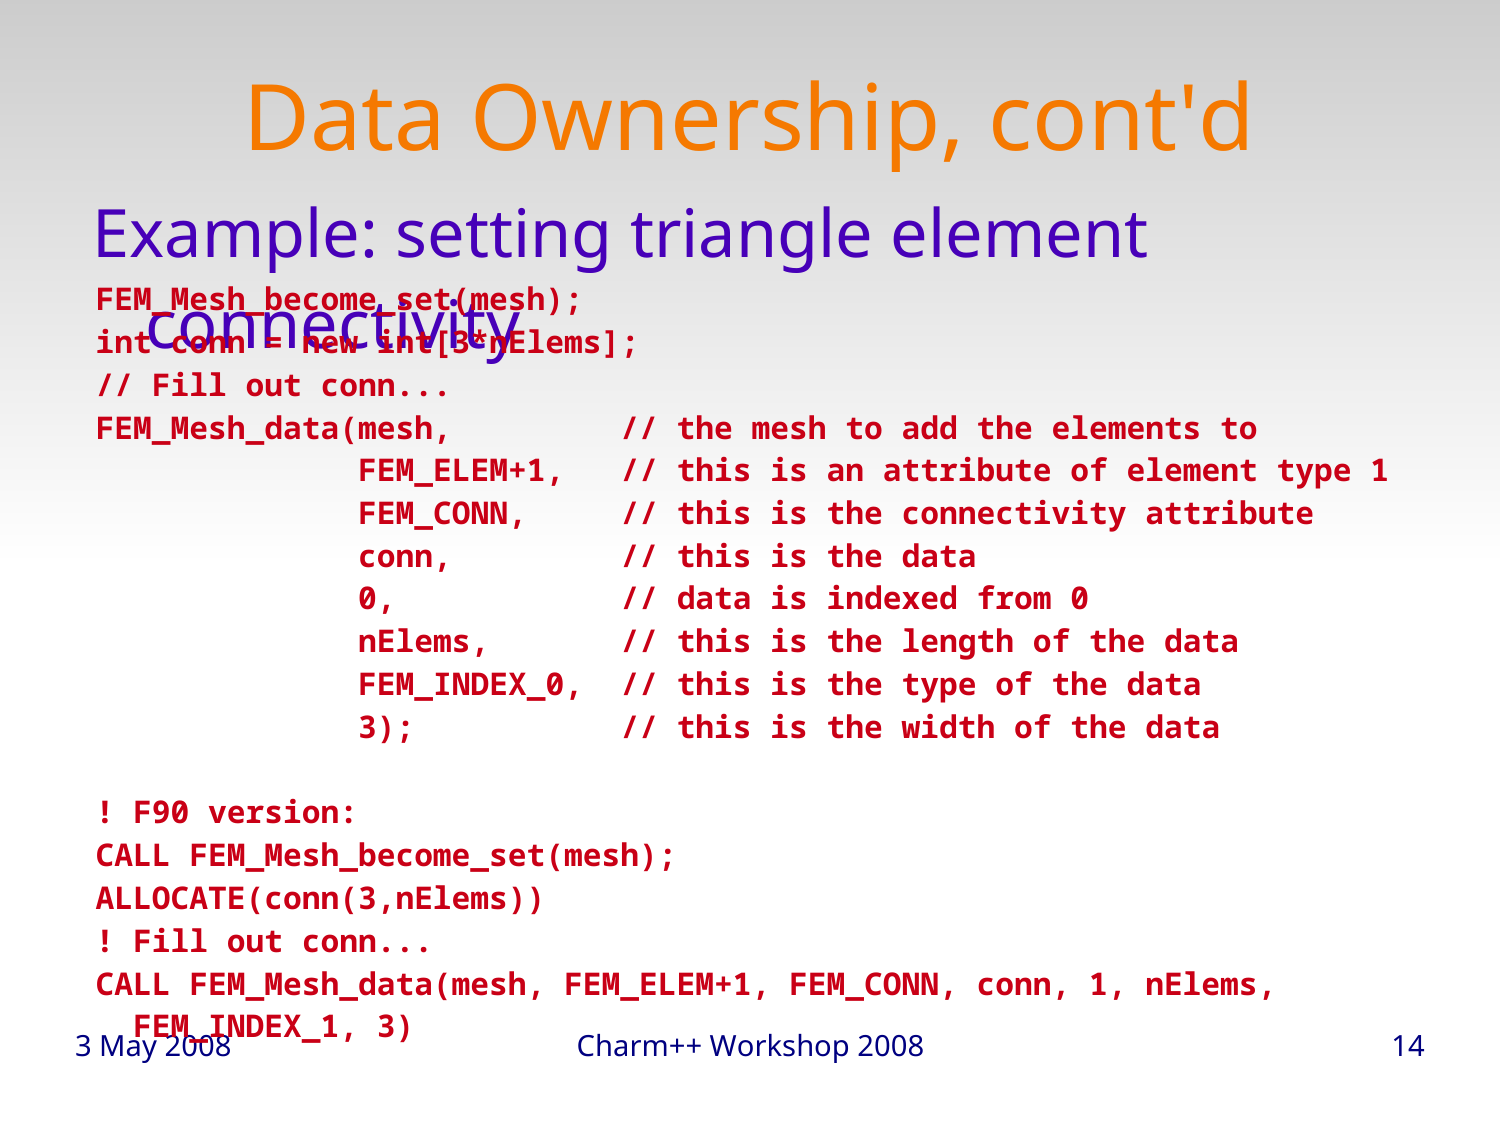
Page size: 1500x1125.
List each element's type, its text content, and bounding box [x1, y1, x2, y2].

list Example: setting triangle element connectivity [75, 186, 1425, 972]
text_box FEM_Mesh_become_set(mesh); int conn = new int[3*nElems]; // Fill out conn... FEM_Mesh_data(mesh, // the mesh to add the elements to FEM_ELEM+1, // this is an attribute of element type 1 FEM_CONN, // this is the connectivity attribute conn, // this is the data 0, // data is indexed from 0 nElems, // this is the length of the data FEM_INDEX_0, // this is the type of the data 3); // this is the width of the data ! F90 version: CALL FEM_Mesh_become_set(mesh); ALLOCATE(conn(3,nElems)) ! Fill out conn... CALL FEM_Mesh_data(mesh, FEM_ELEM+1, FEM_CONN, conn, 1, nElems, FEM_INDEX_1, 3) [80, 269, 1424, 993]
title Data Ownership, cont'd [75, 28, 1425, 186]
